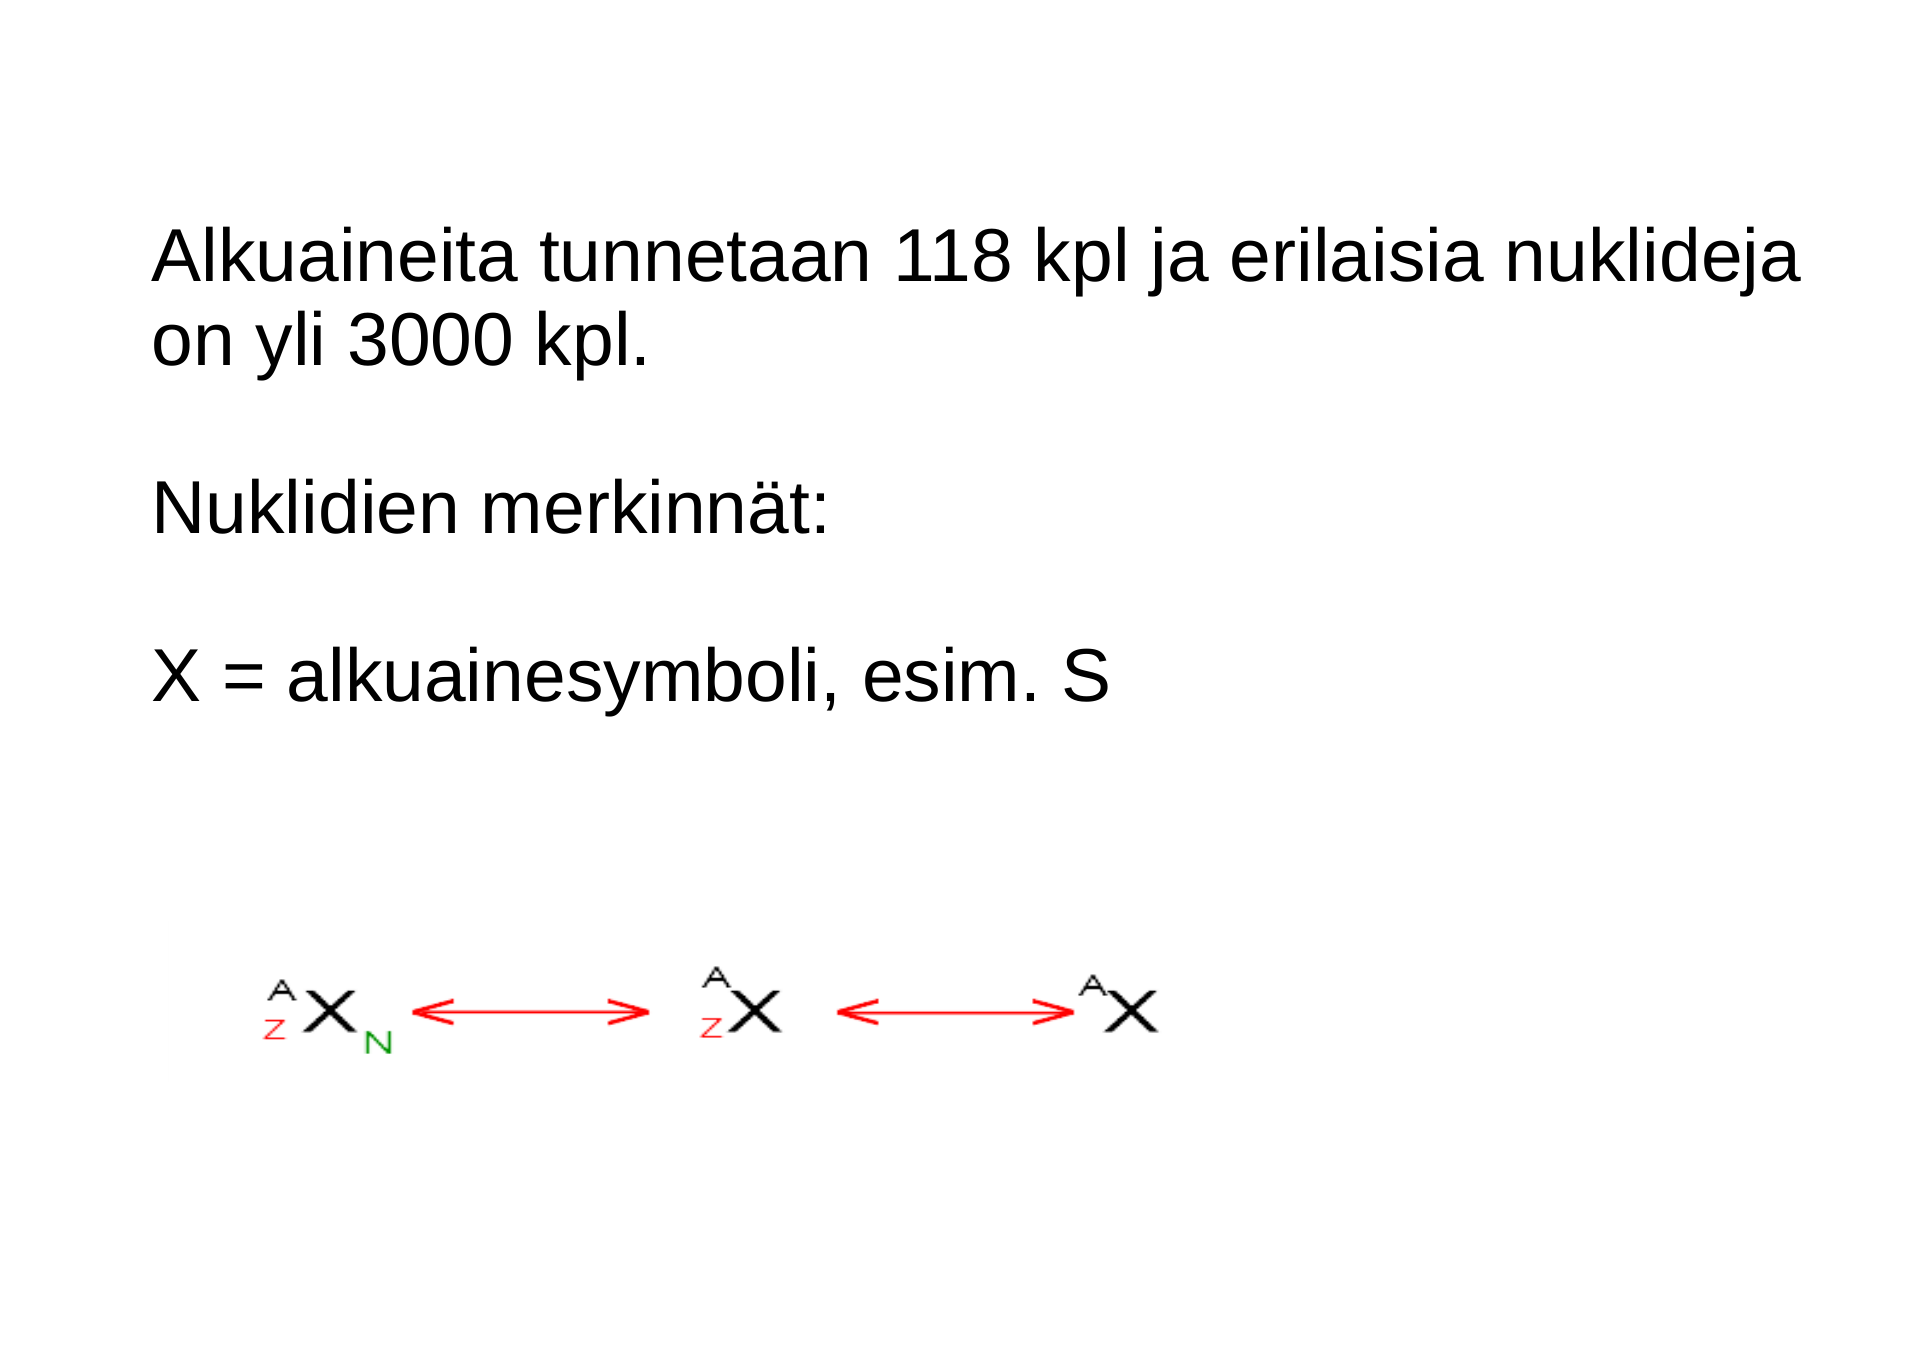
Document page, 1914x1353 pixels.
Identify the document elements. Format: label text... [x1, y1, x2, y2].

picture [167, 921, 1258, 1082]
text_box Alkuaineita tunnetaan 118 kpl ja erilaisia nuklideja on yli 3000 kpl. Nuklidien merkinnät: X = alkuainesymboli, esim. S [136, 206, 1846, 772]
